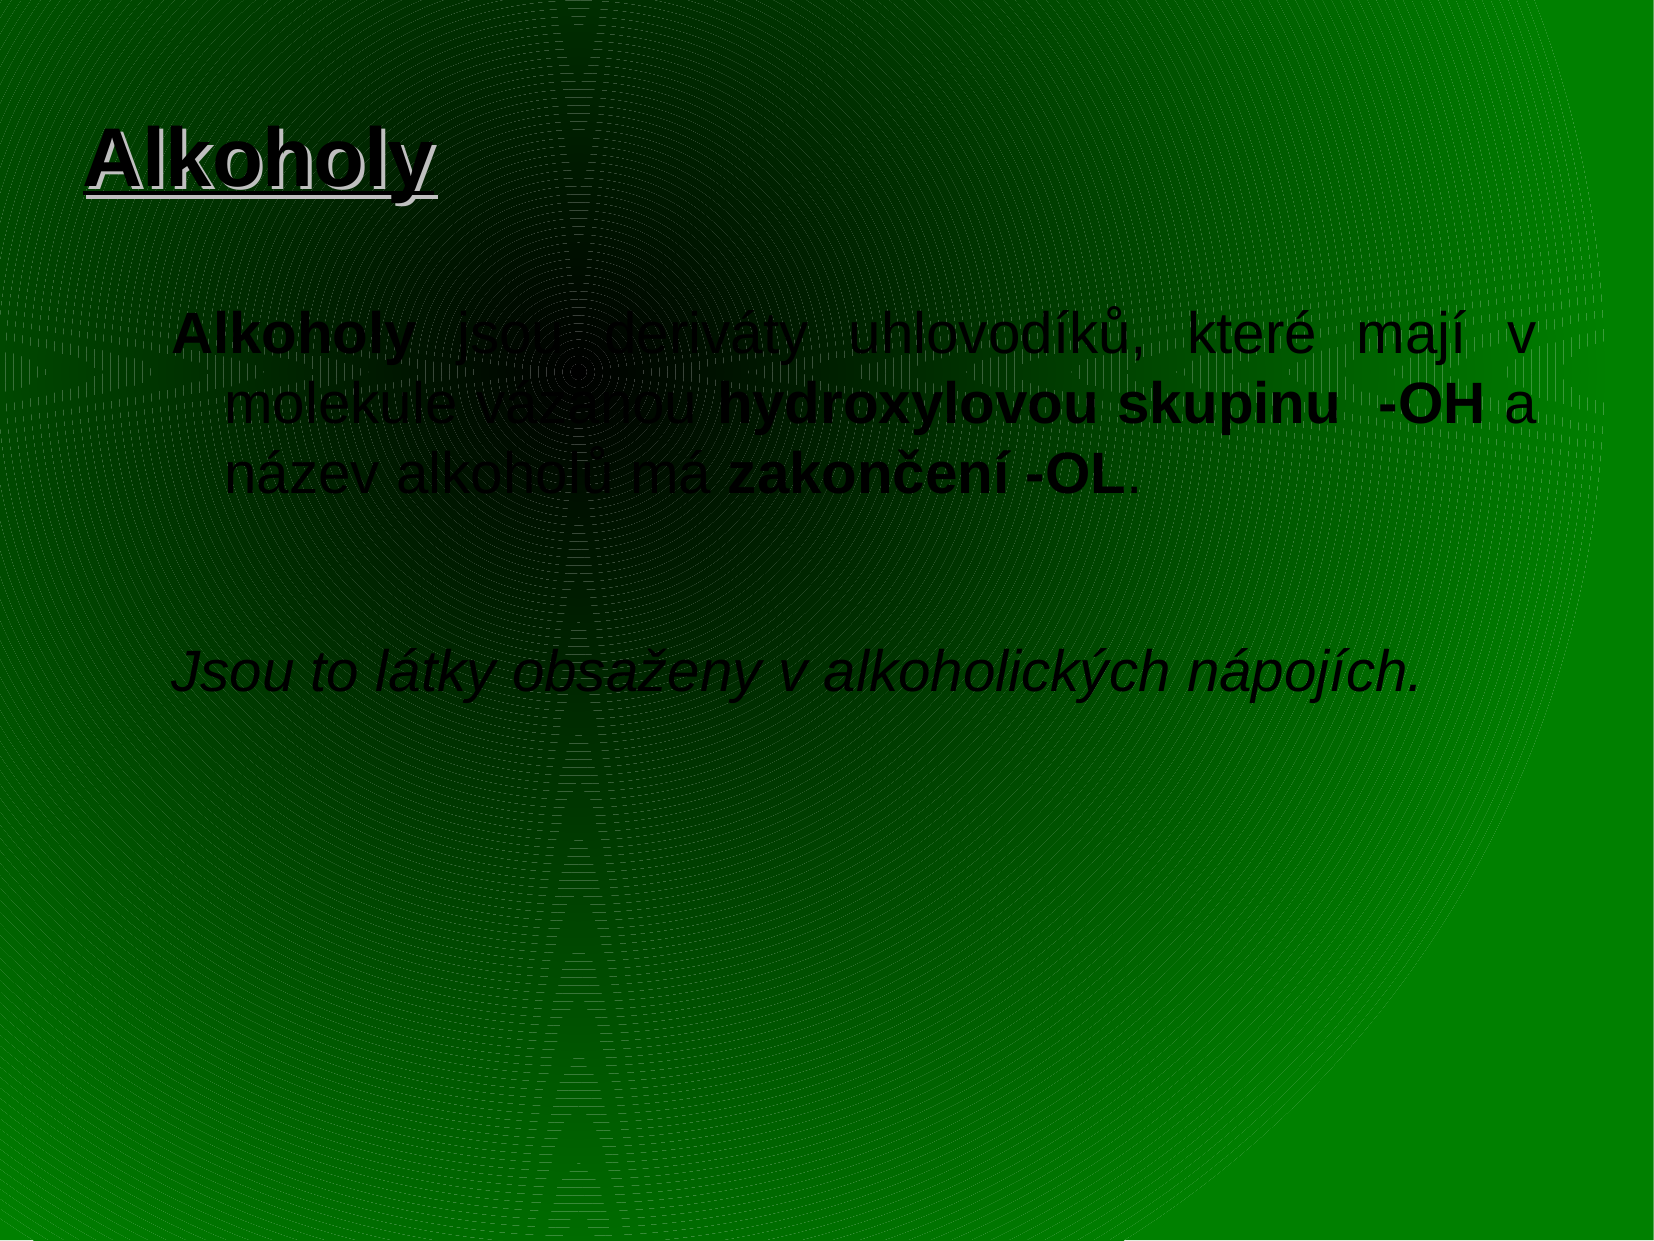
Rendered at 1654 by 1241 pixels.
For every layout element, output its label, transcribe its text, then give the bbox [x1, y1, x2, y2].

title Alkoholy [82, 49, 1571, 257]
list Alkoholy jsou deriváty uhlovodíků, které mají v molekule vázanou hydroxylovou skupinu -OH a název alkoholů má zakončení -OL. Jsou to látky obsaženy v alkoholických nápojích. [82, 295, 1571, 1114]
